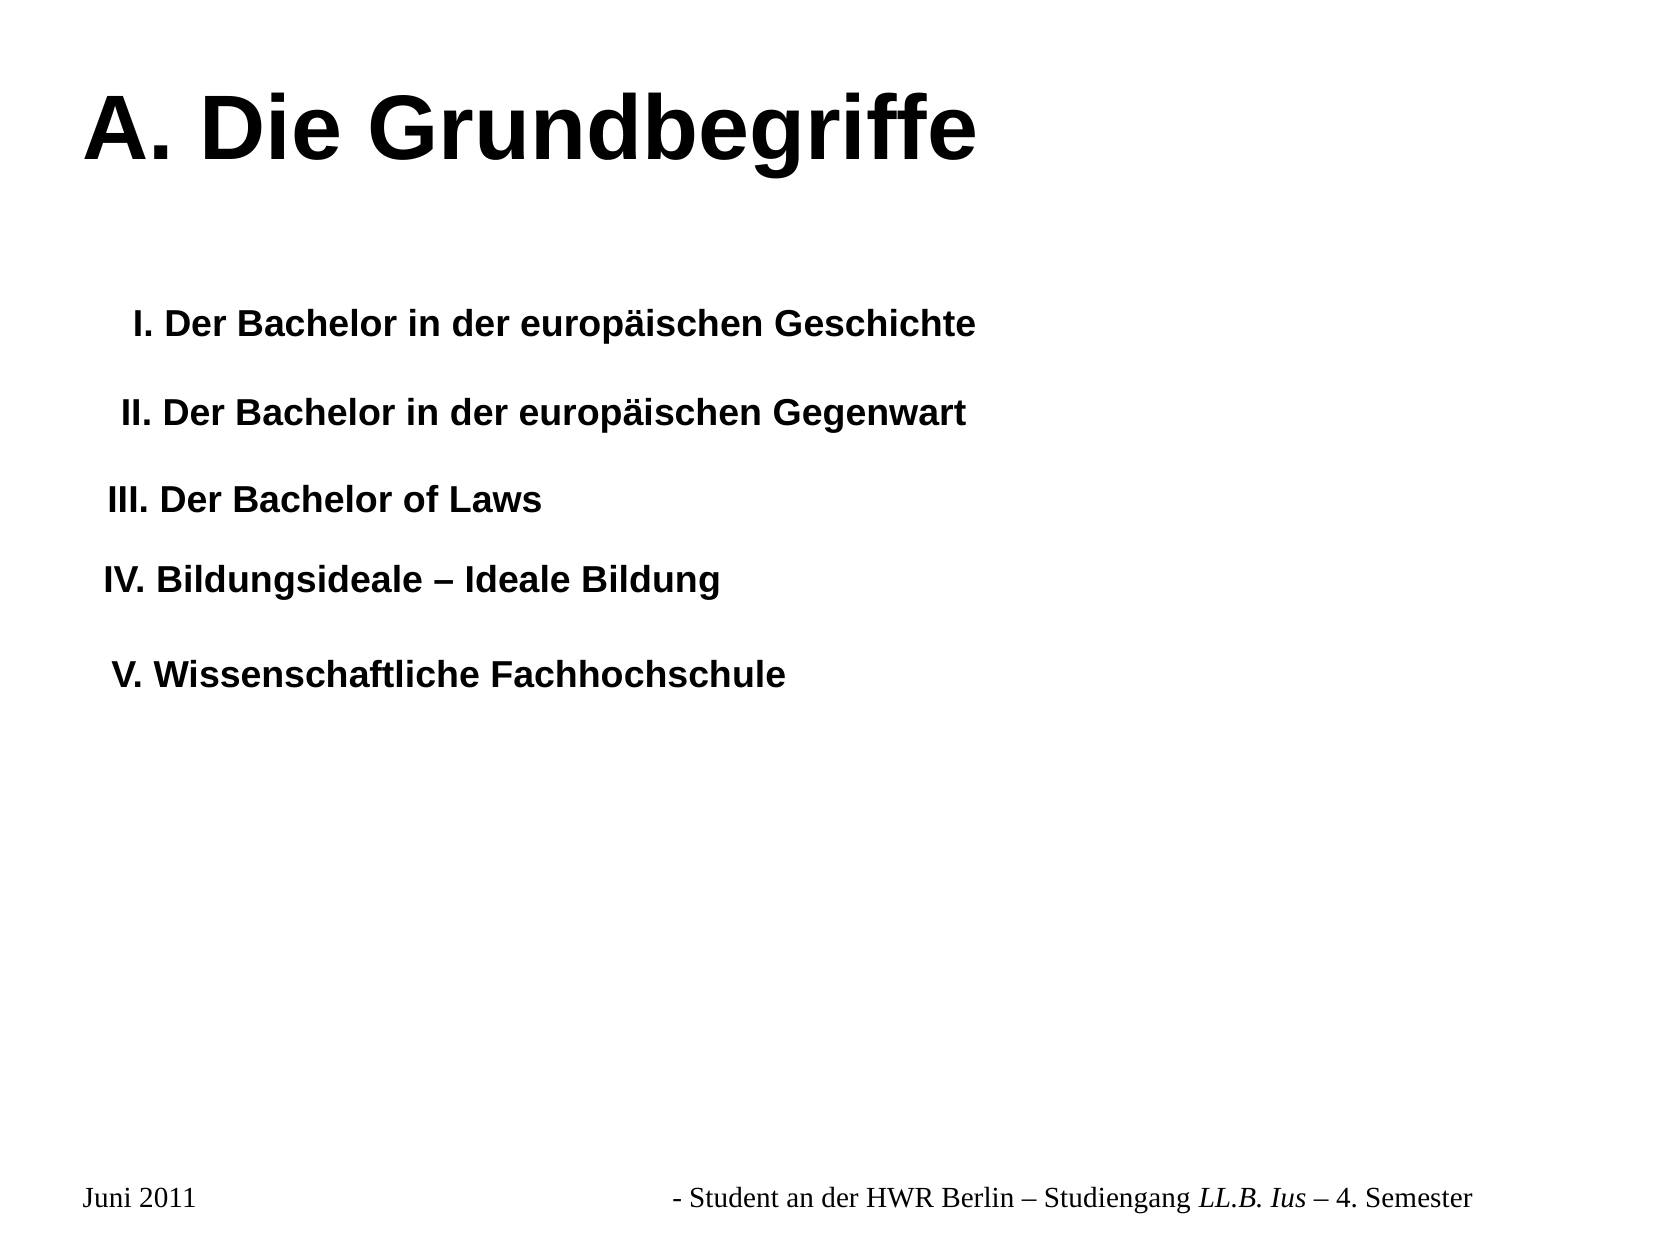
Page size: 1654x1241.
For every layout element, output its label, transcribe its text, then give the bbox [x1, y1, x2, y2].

text_box IV. Bildungsideale – Ideale Bildung [78, 551, 737, 609]
text_box III. Der Bachelor of Laws [92, 470, 559, 528]
text_box I. Der Bachelor in der europäischen Geschichte [118, 295, 992, 353]
text_box V. Wissenschaftliche Fachhochschule [96, 645, 802, 703]
title A. Die Grundbegriffe [82, 49, 1571, 207]
text_box II. Der Bachelor in der europäischen Gegenwart [106, 383, 982, 441]
